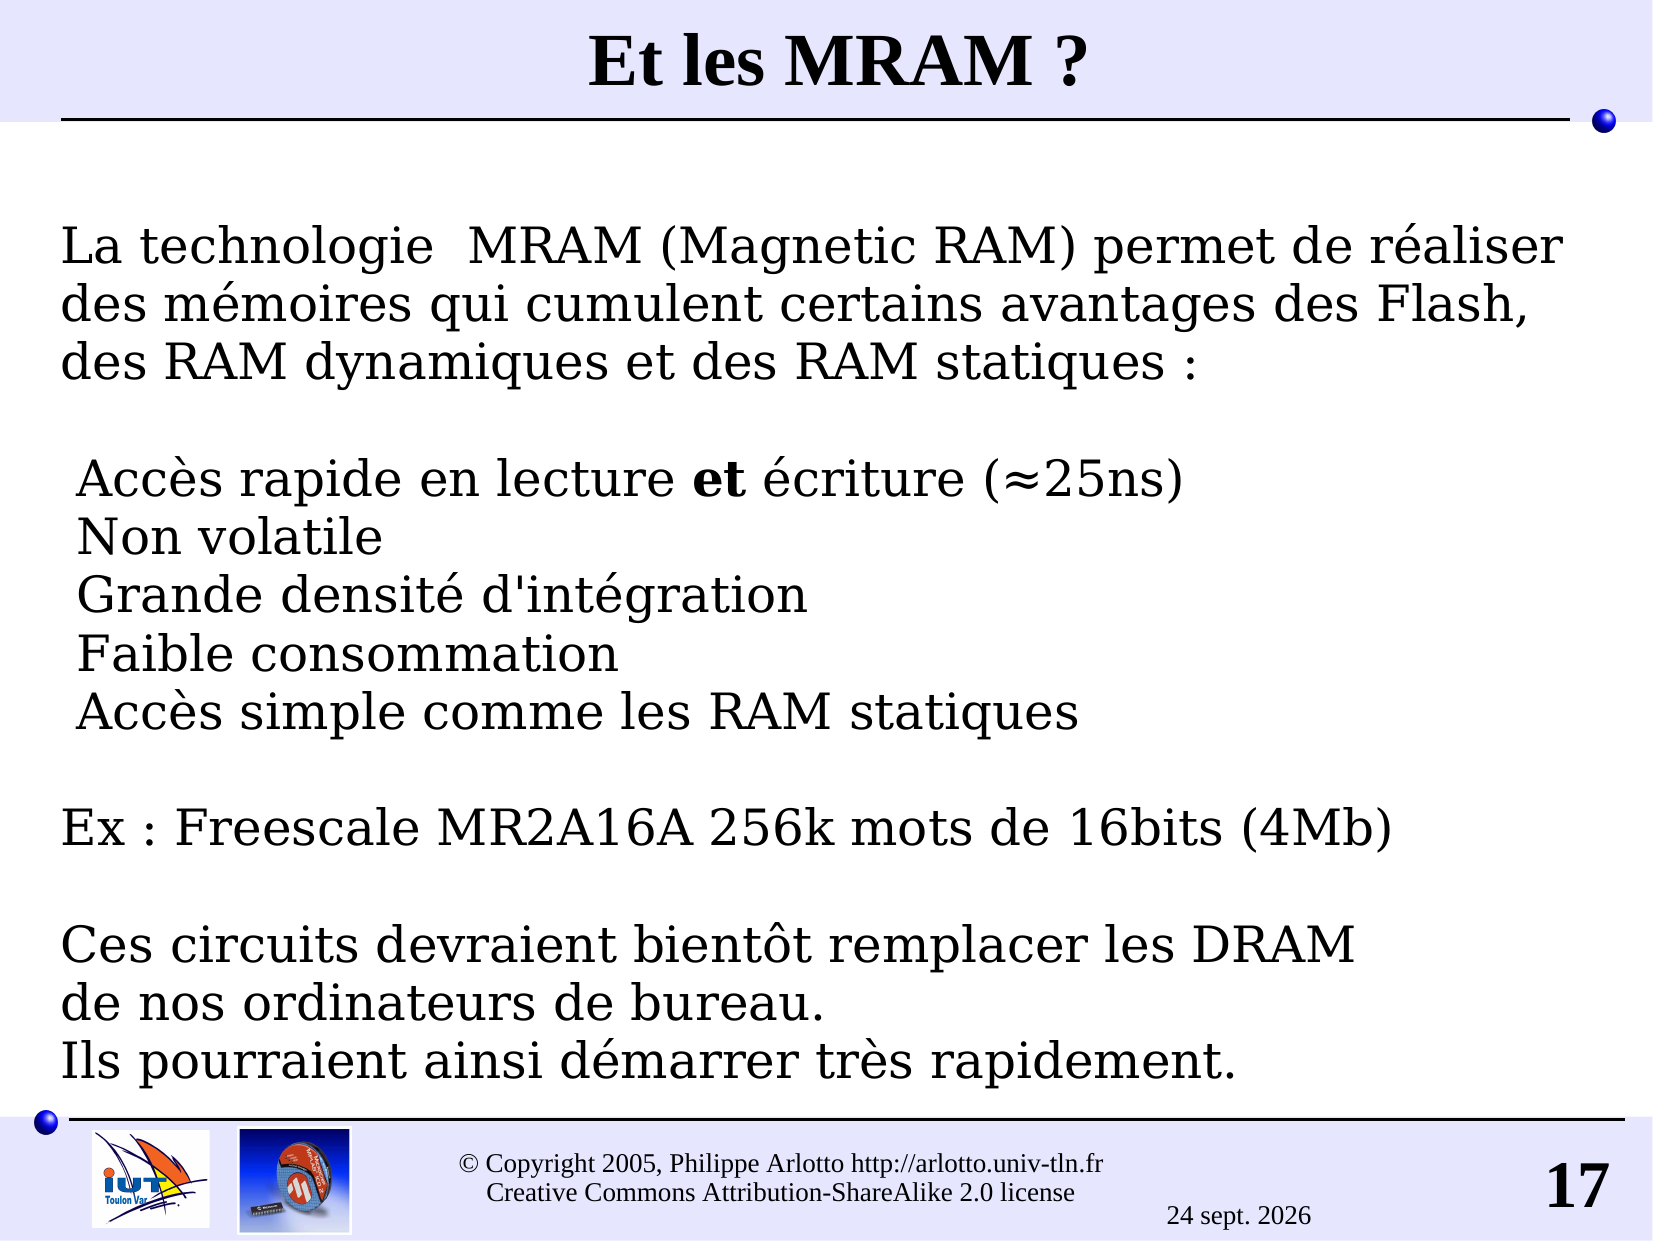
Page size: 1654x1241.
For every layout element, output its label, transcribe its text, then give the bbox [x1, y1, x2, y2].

picture [237, 1126, 352, 1235]
text_box La technologie MRAM (Magnetic RAM) permet de réaliser des mémoires qui cumulent certains avantages des Flash, des RAM dynamiques et des RAM statiques : Accès rapide en lecture et écriture (≈25ns) Non volatile Grande densité d'intégration Faible consommation Accès simple comme les RAM statiques Ex : Freescale MR2A16A 256k mots de 16bits (4Mb) Ces circuits devraient bientôt remplacer les DRAM de nos ordinateurs de bureau. Ils pourraient ainsi démarrer très rapidement. [60, 216, 1565, 1091]
title Et les MRAM ? [95, 14, 1585, 107]
